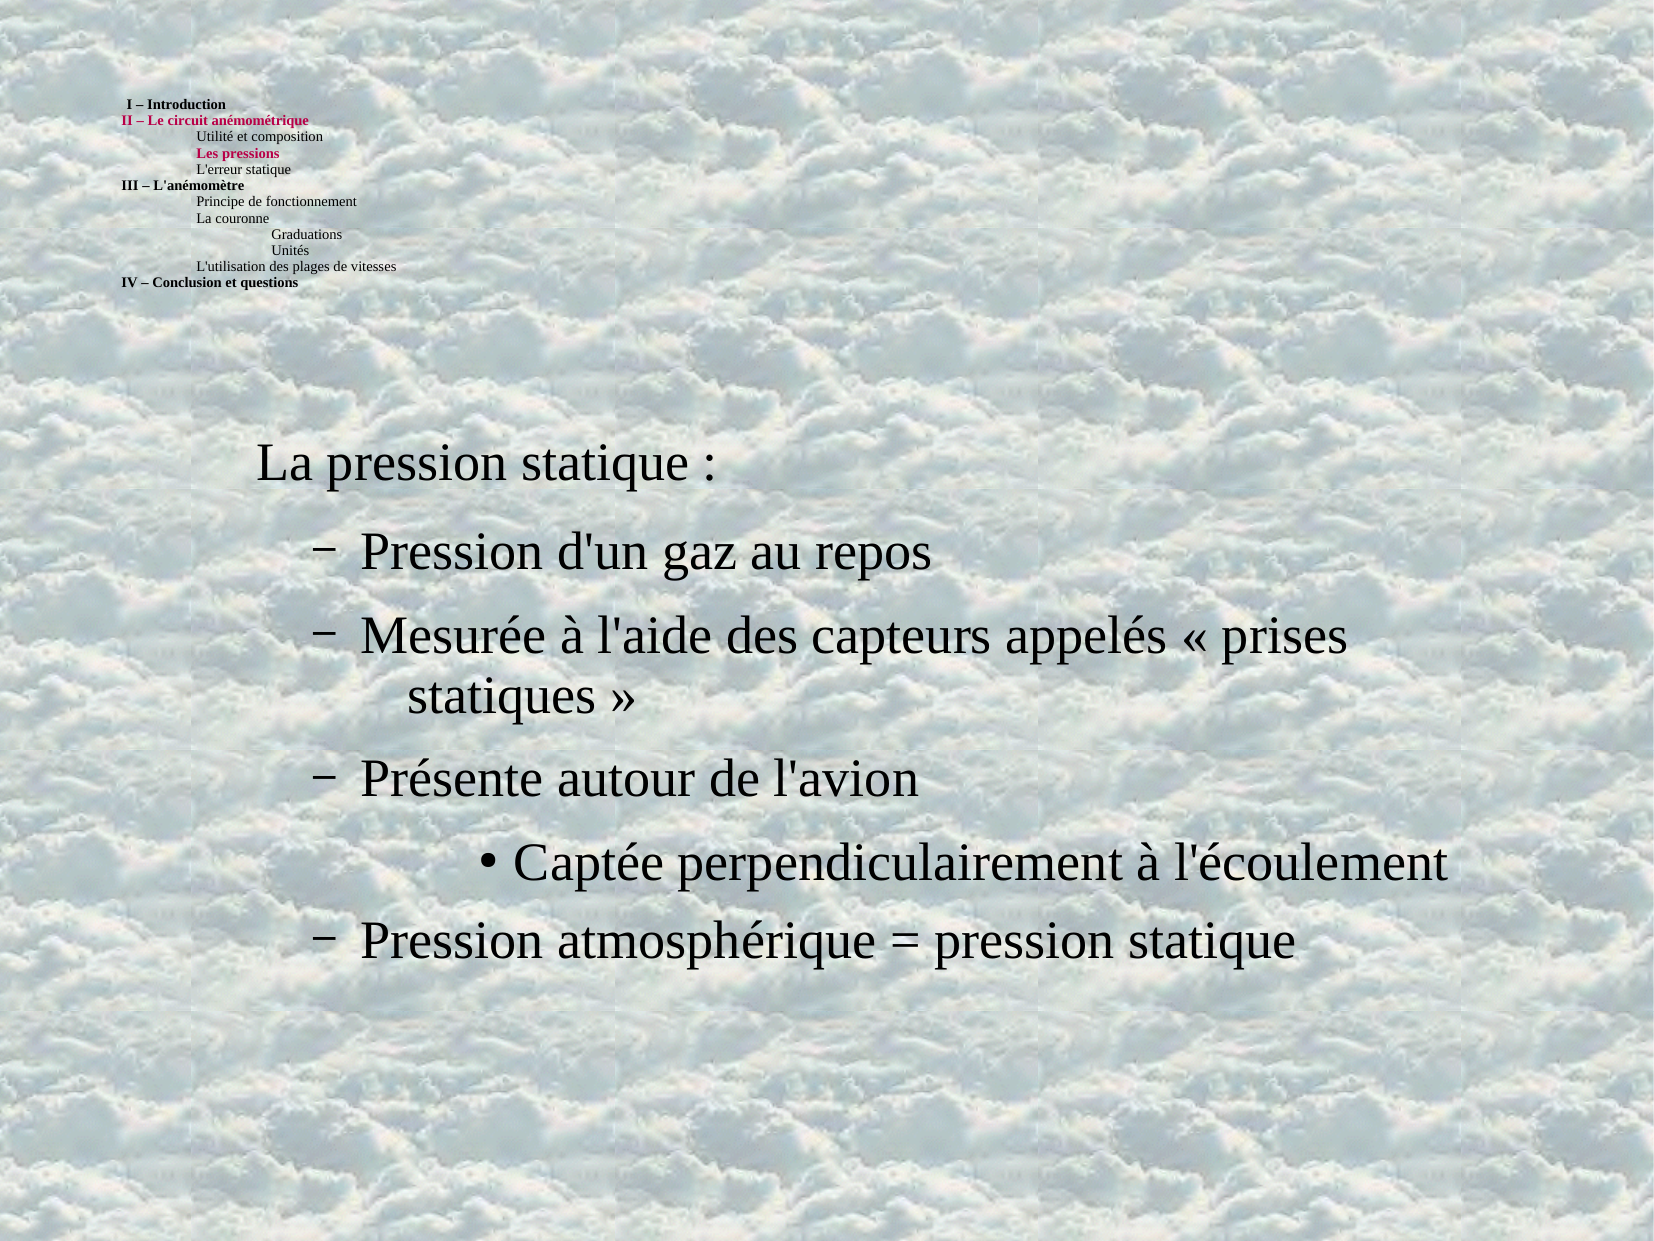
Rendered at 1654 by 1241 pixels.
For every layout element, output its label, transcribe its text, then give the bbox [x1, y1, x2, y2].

picture [0, 0, 1654, 1241]
title I – Introduction II – Le circuit anémométrique Utilité et composition Les pressions L'erreur statique III – L'anémomètre Principe de fonctionnement La couronne Graduations Unités L'utilisation des plages de vitesses IV – Conclusion et questions [121, 71, 1534, 316]
list La pression statique : Pression d'un gaz au repos Mesurée à l'aide des capteurs appelés « prises statiques » Présente autour de l'avion Captée perpendiculairement à l'écoulement Pression atmosphérique = pression statique [124, 342, 1537, 1124]
